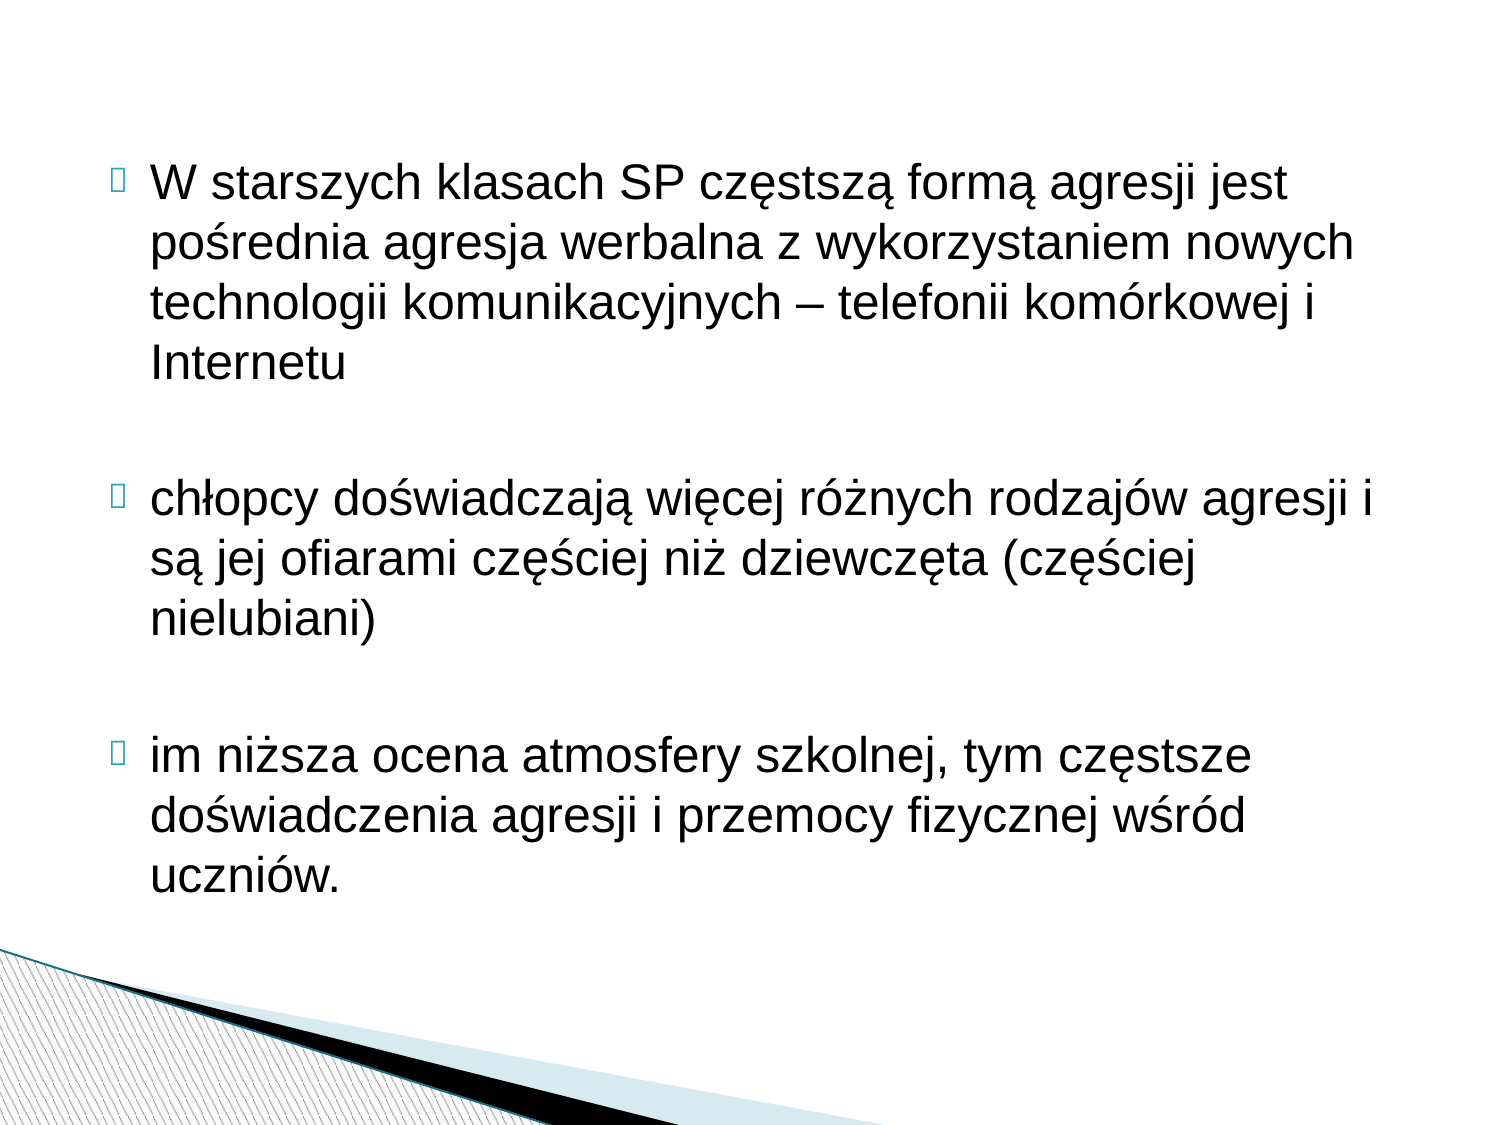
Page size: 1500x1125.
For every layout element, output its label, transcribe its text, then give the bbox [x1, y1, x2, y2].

picture [0, 952, 543, 1125]
list W starszych klasach SP częstszą formą agresji jest pośrednia agresja werbalna z wykorzystaniem nowych technologii komunikacyjnych – telefonii komórkowej i Internetu chłopcy doświadczają więcej różnych rodzajów agresji i są jej ofiarami częściej niż dziewczęta (częściej nielubiani) im niższa ocena atmosfery szkolnej, tym częstsze doświadczenia agresji i przemocy fizycznej wśród uczniów. [75, 141, 1425, 986]
